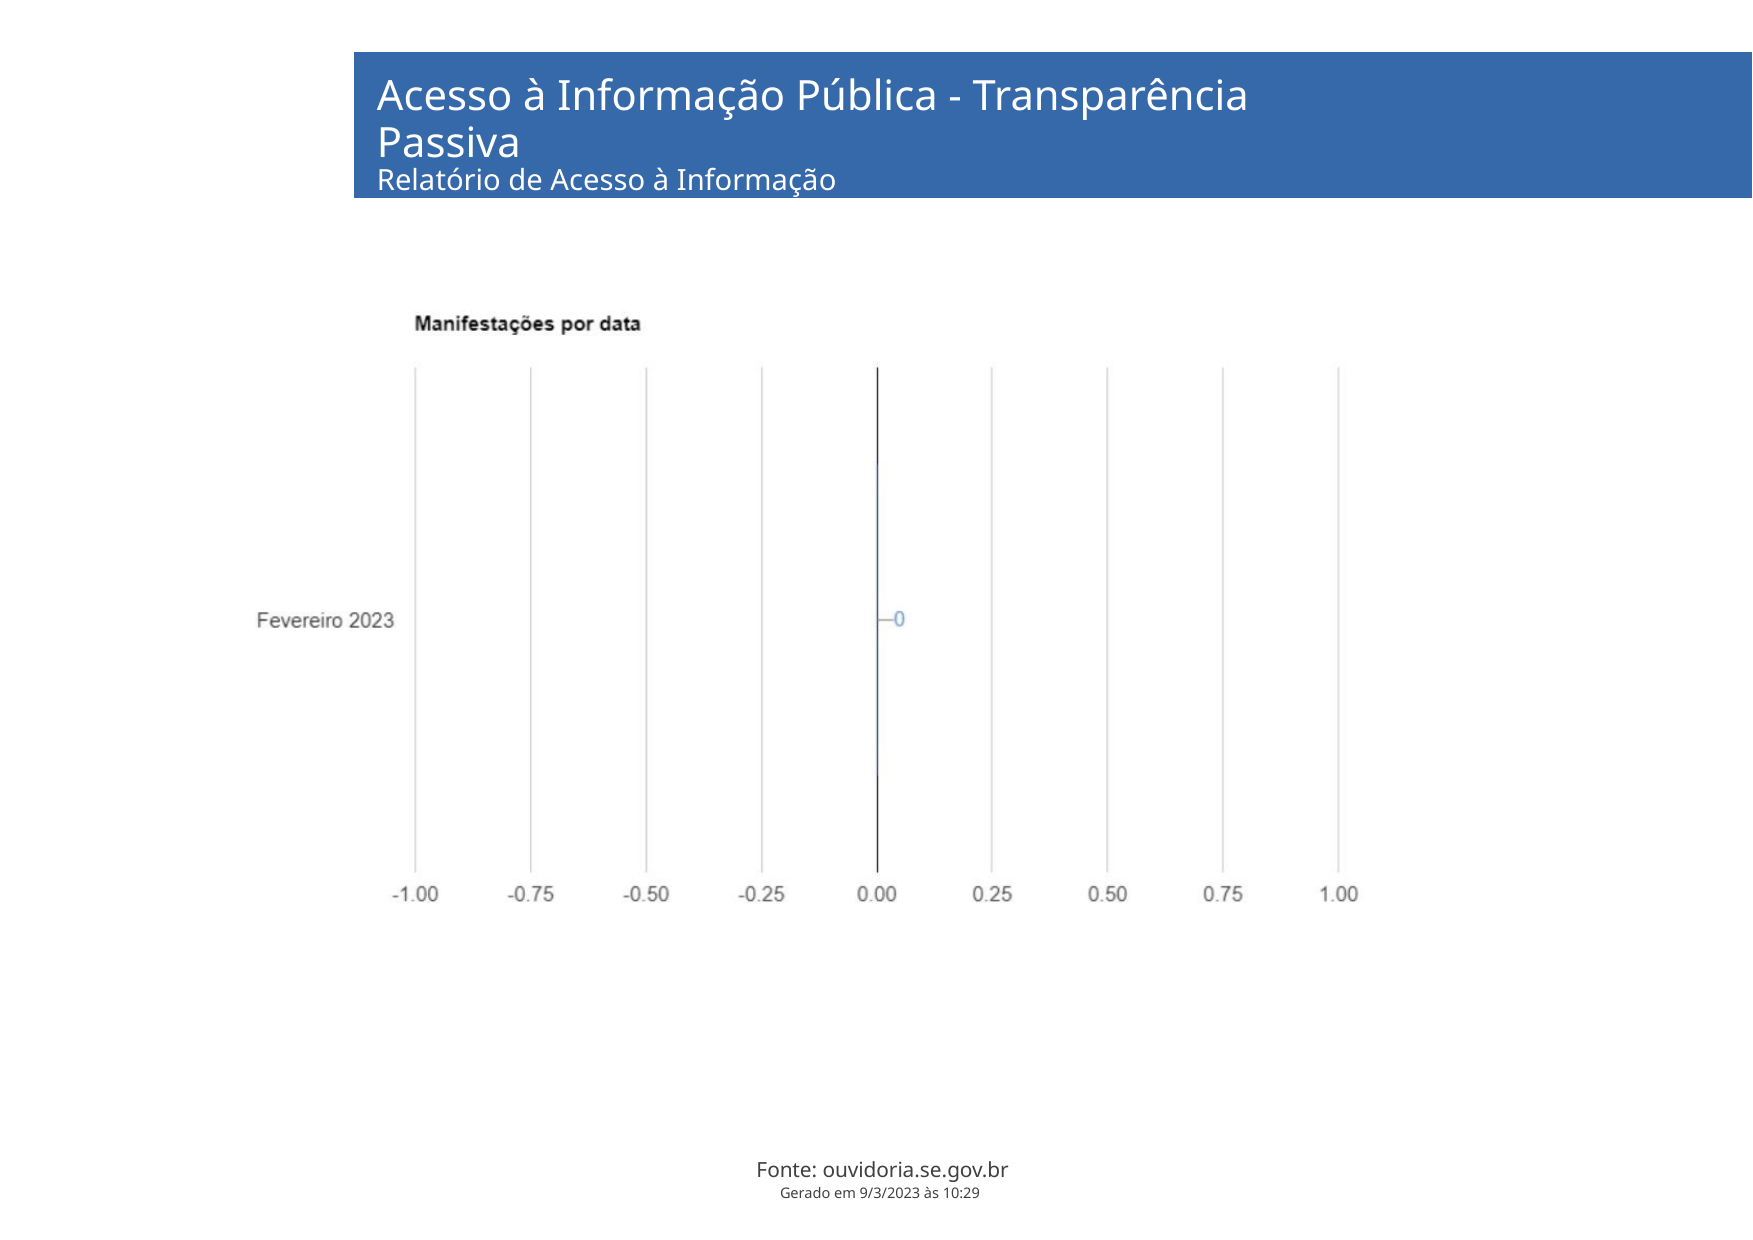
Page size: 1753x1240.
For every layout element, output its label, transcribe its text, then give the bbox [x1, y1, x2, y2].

text_box [354, 52, 1752, 198]
text_box Acesso à Informação Pública - Transparência Passiva Relatório de Acesso à Informação EMSETURFevereiro a Fevereiro de 2023 [376, 72, 1403, 228]
text_box Gerado em 9/3/2023 às 10:29 [780, 1184, 999, 1202]
text_box [155, 211, 1599, 1028]
text_box Fonte: ouvidoria.se.gov.br [756, 1158, 1023, 1182]
